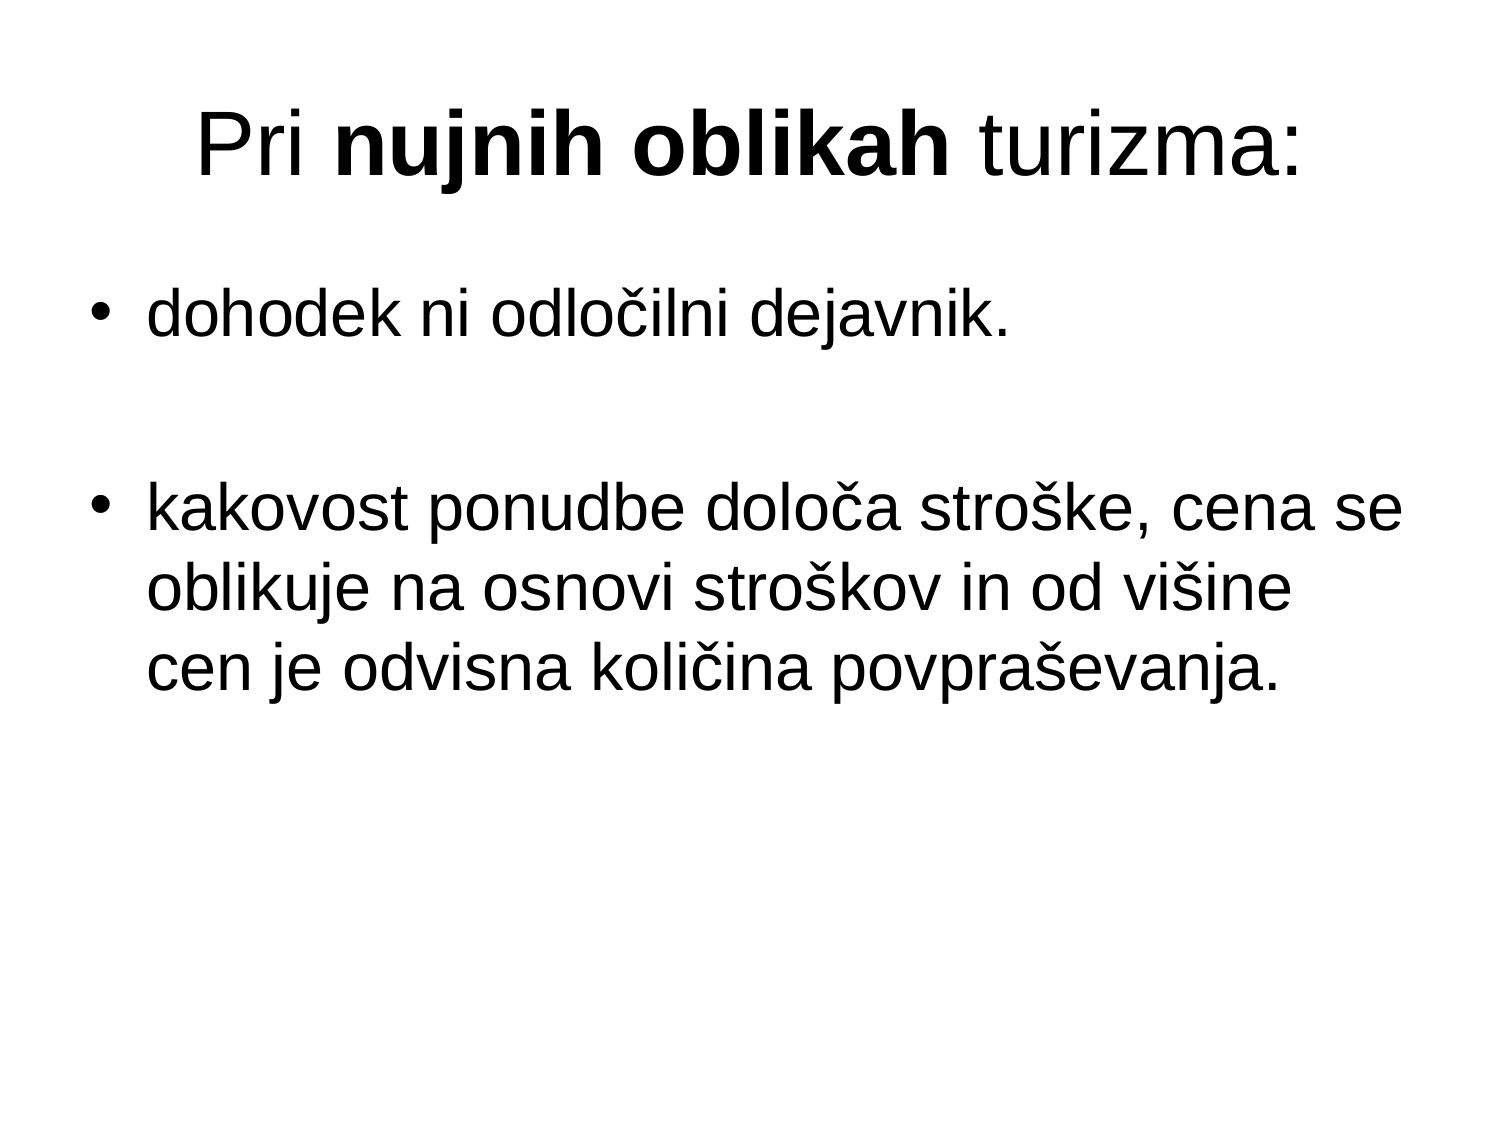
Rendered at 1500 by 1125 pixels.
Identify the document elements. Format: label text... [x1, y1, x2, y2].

list dohodek ni odločilni dejavnik. kakovost ponudbe določa stroške, cena se oblikuje na osnovi stroškov in od višine cen je odvisna količina povpraševanja. [75, 262, 1426, 1006]
title Pri nujnih oblikah turizma: [75, 45, 1426, 233]
